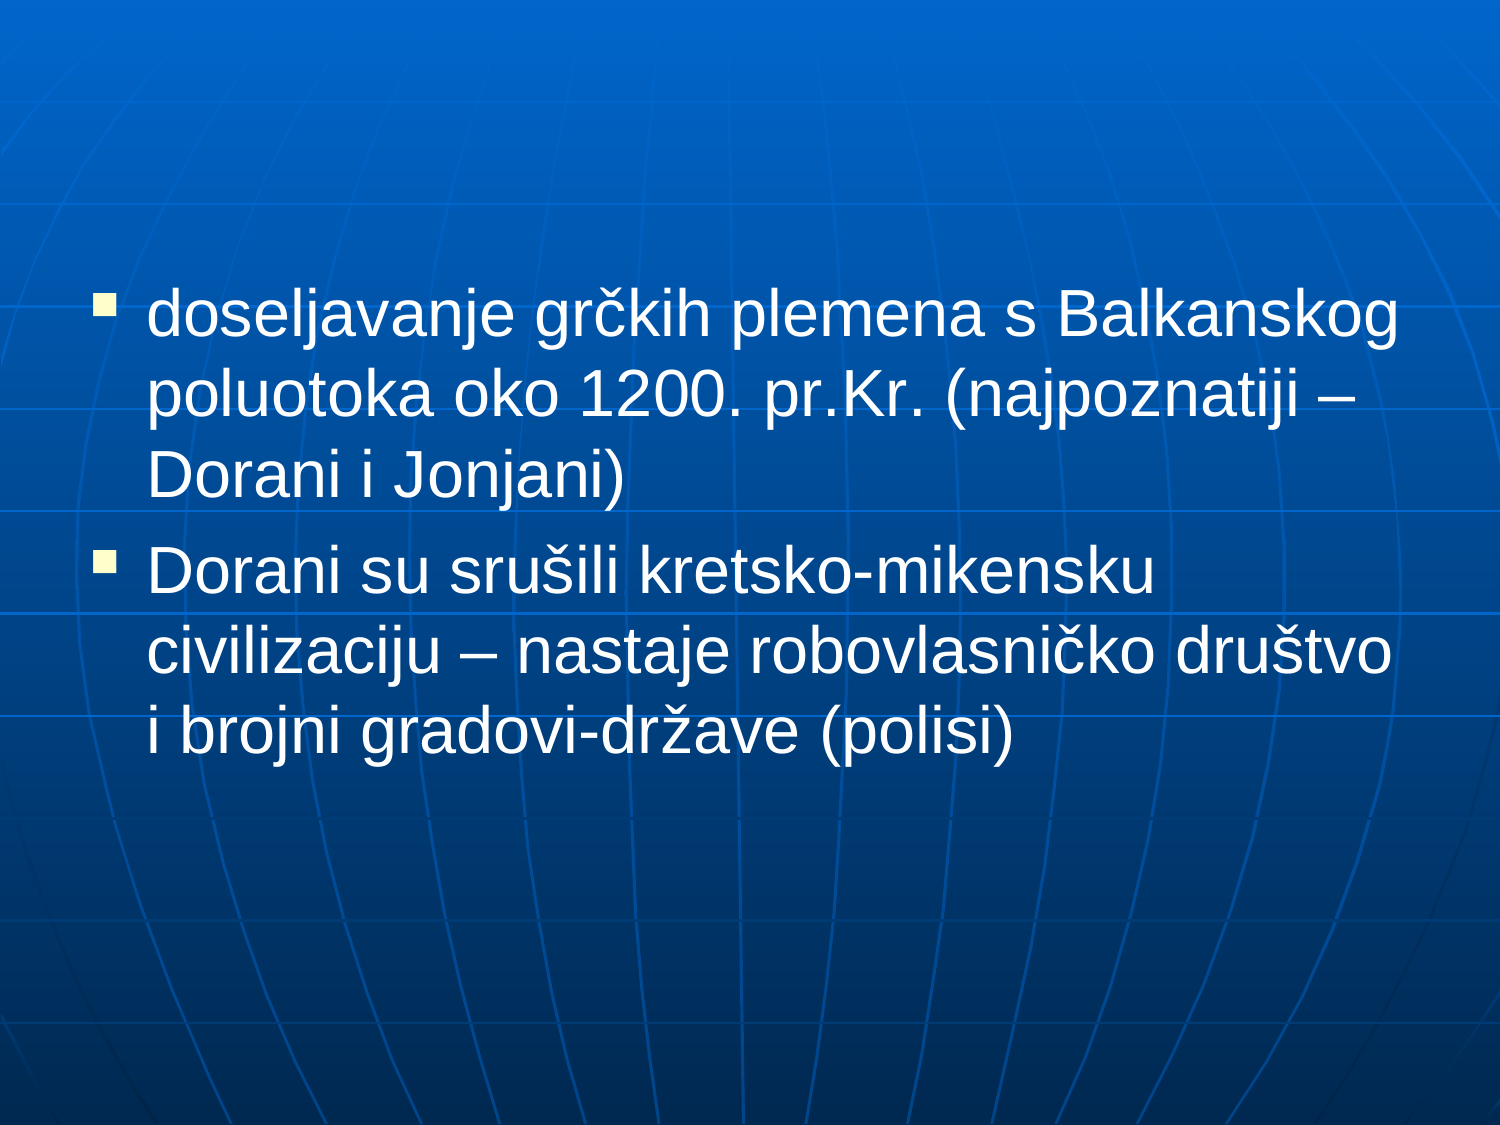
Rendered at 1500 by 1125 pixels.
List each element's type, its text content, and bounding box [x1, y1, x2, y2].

list doseljavanje grčkih plemena s Balkanskog poluotoka oko 1200. pr.Kr. (najpoznatiji – Dorani i Jonjani) Dorani su srušili kretsko-mikensku civilizaciju – nastaje robovlasničko društvo i brojni gradovi-države (polisi) [75, 262, 1426, 1006]
